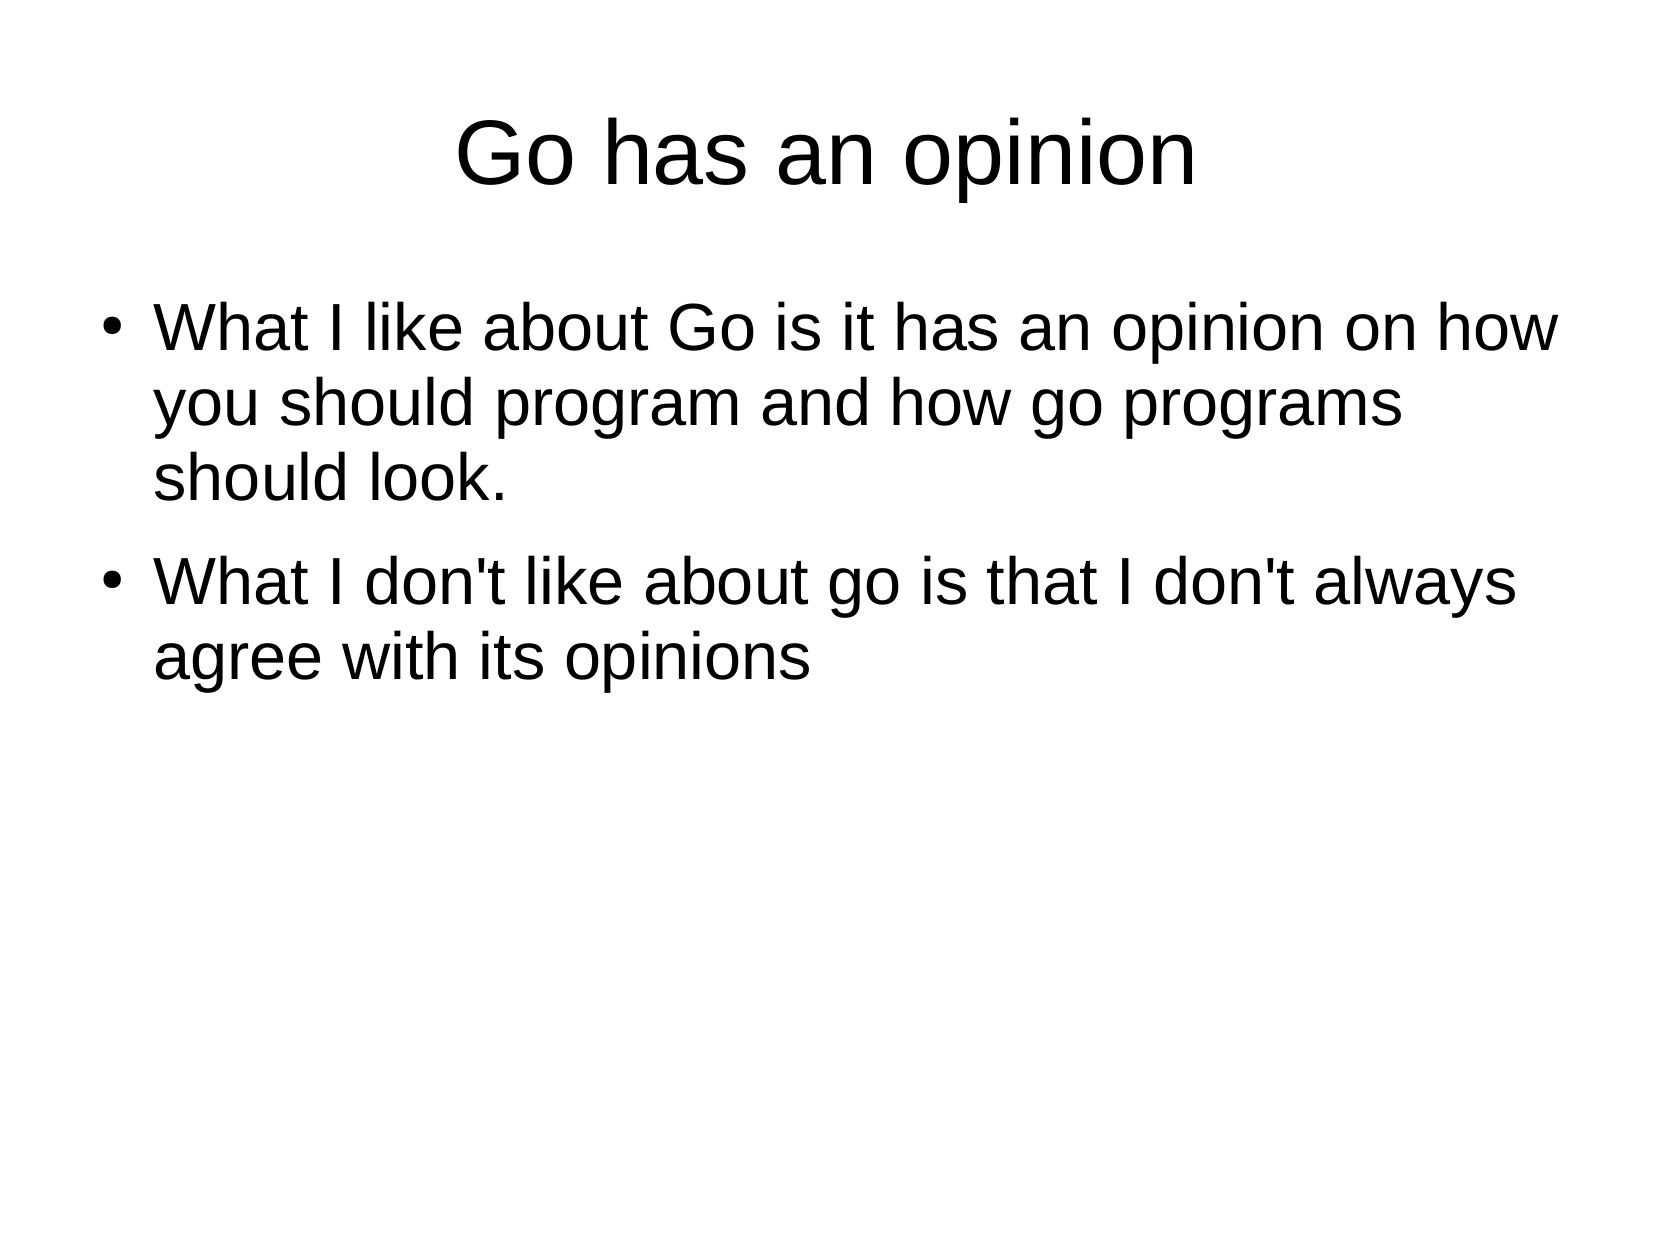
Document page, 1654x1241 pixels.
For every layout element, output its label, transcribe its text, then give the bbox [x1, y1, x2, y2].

list What I like about Go is it has an opinion on how you should program and how go programs should look. What I don't like about go is that I don't always agree with its opinions [82, 290, 1571, 1010]
title Go has an opinion [82, 49, 1571, 257]
